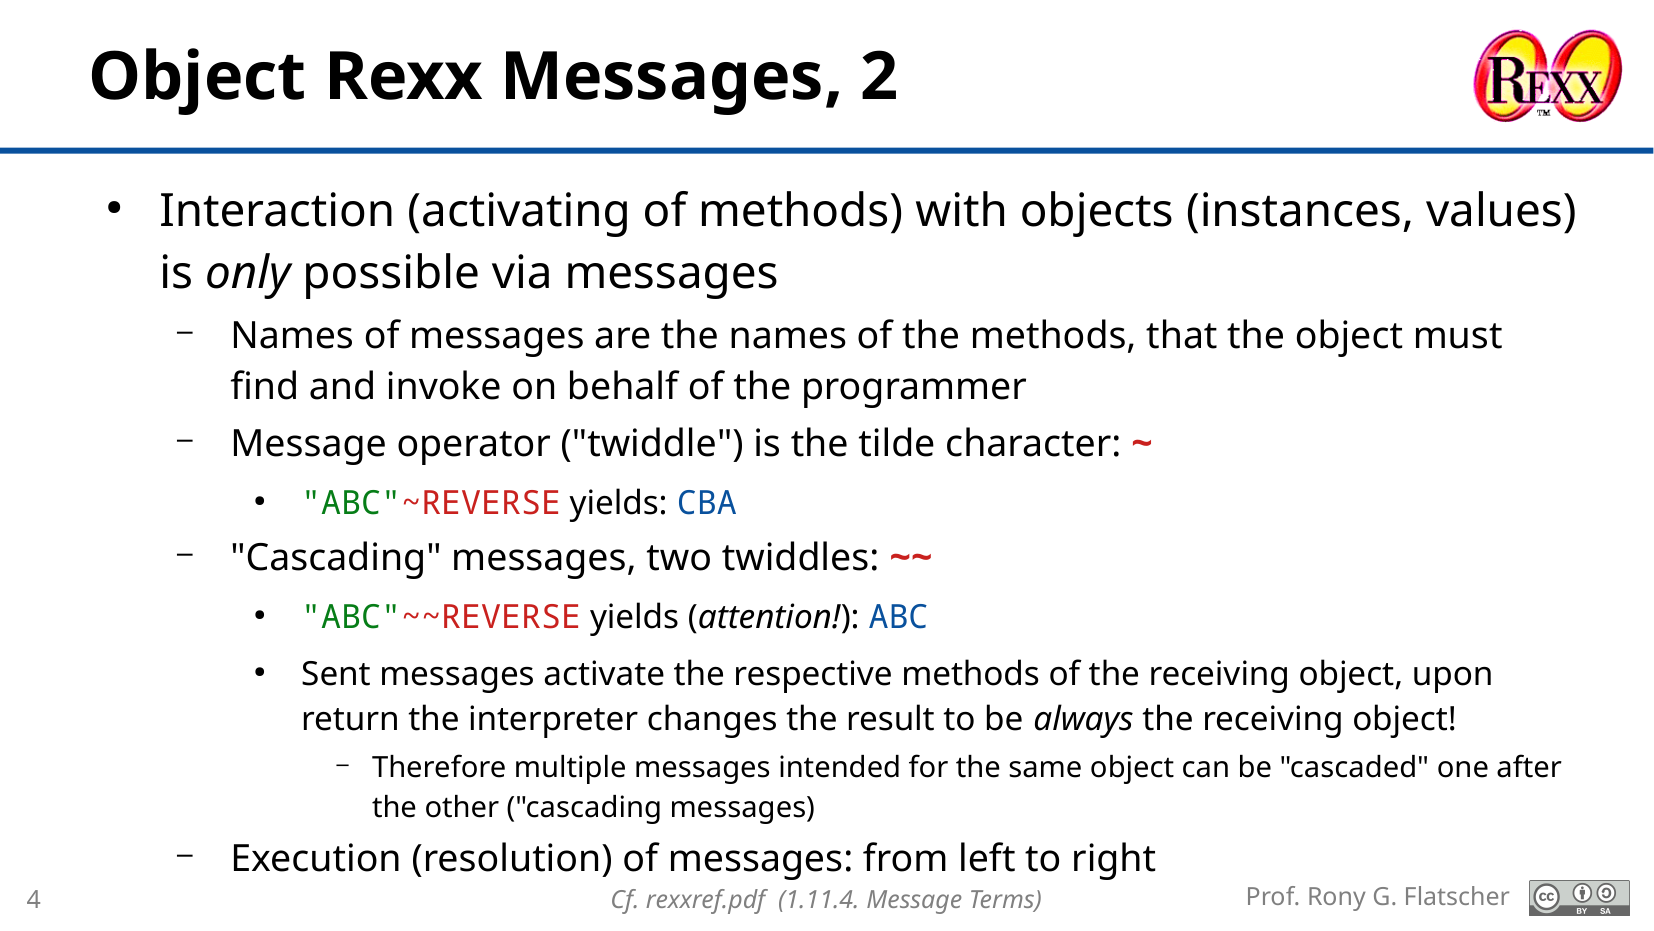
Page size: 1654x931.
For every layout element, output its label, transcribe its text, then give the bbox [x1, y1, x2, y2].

text_box Cf. rexxref.pdf (1.11.4. Message Terms) [0, 874, 1654, 922]
list Interaction (activating of methods) with objects (instances, values) is only possible via messages Names of messages are the names of the methods, that the object must find and invoke on behalf of the programmer Message operator ("twiddle") is the tilde character: ~ "ABC"~REVERSE yields: CBA "Cascading" messages, two twiddles: ~~ "ABC"~~REVERSE yields (attention!): ABC Sent messages activate the respective methods of the receiving object, upon return the interpreter changes the result to be always the receiving object! Therefore multiple messages intended for the same object can be "cascaded" one after the other ("cascading messages) Execution (resolution) of messages: from left to right [88, 177, 1577, 857]
title Object Rexx Messages, 2 [29, 0, 1654, 148]
